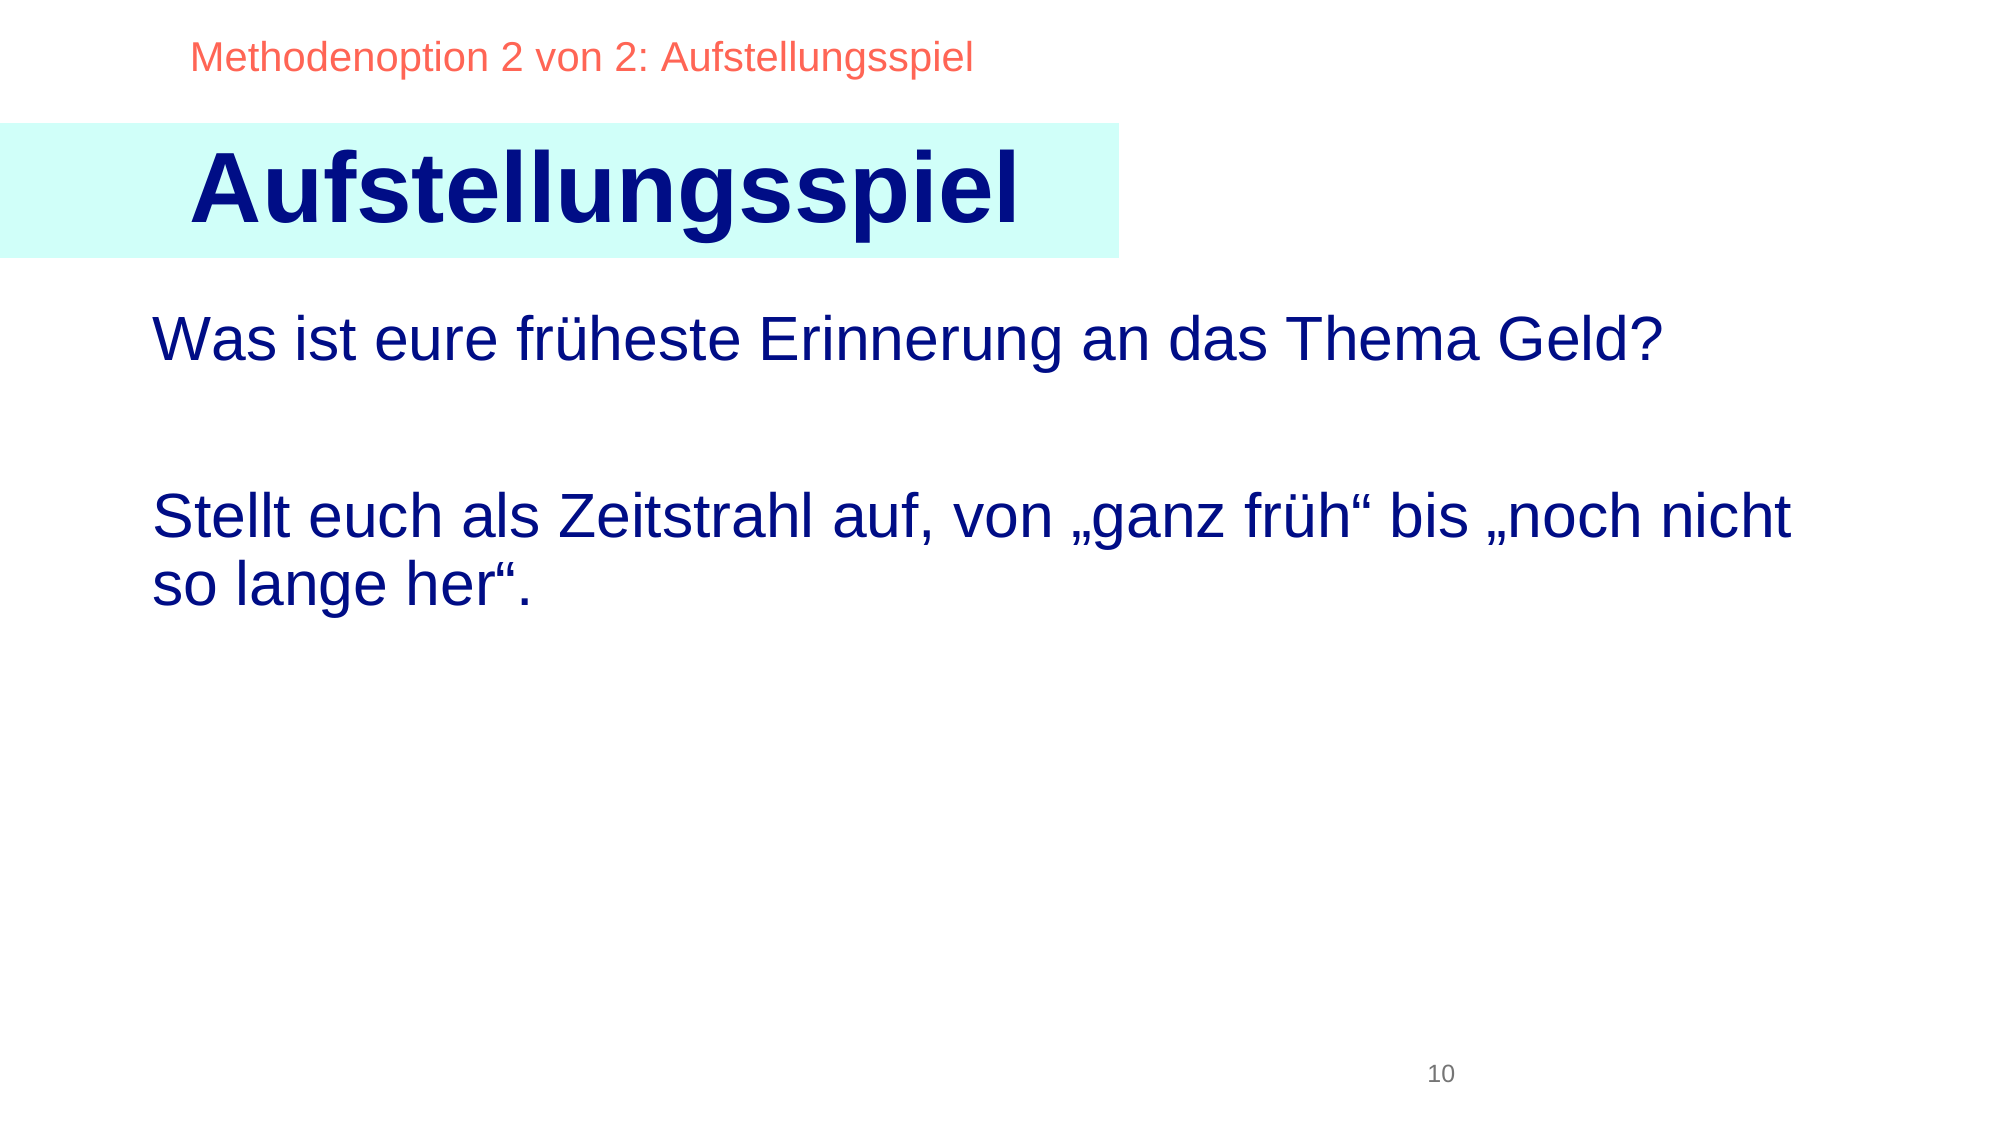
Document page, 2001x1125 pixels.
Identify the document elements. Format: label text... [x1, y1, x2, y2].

list Was ist eure früheste Erinnerung an das Thema Geld? Stellt euch als Zeitstrahl auf, von „ganz früh“ bis „noch nicht so lange her“. [137, 299, 1863, 1014]
list Aufstellungsspiel [137, 129, 1093, 258]
list Methodenoption 2 von 2: Aufstellungsspiel [137, 27, 1119, 107]
